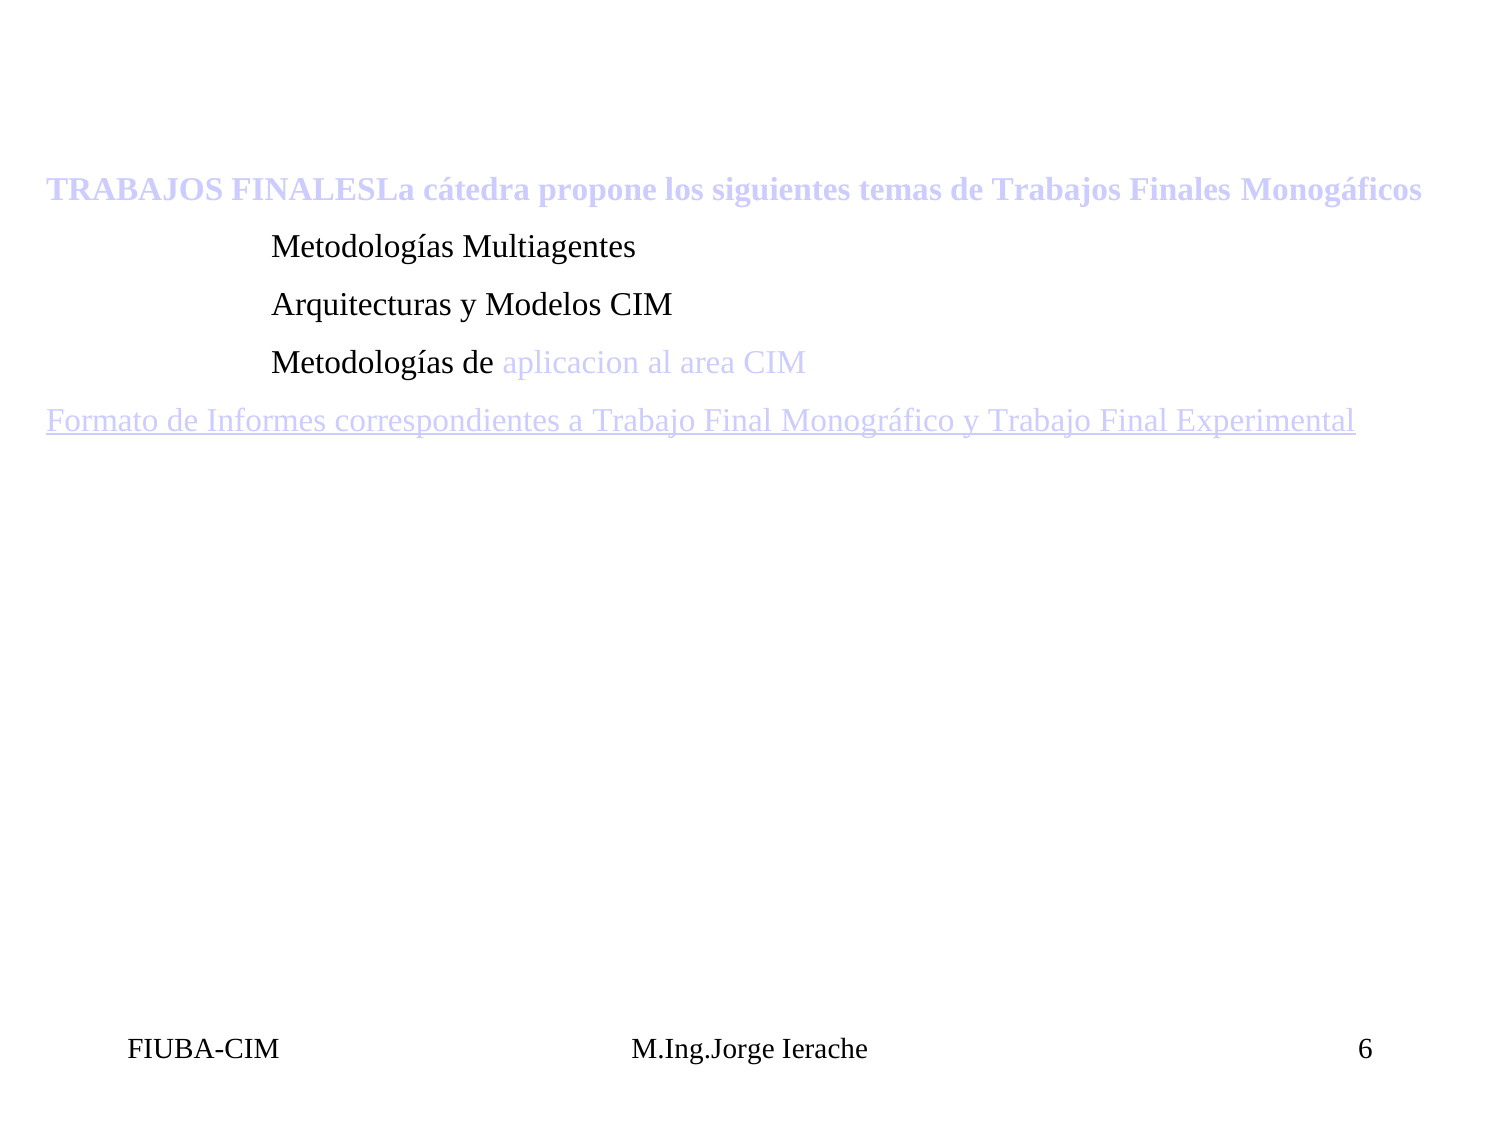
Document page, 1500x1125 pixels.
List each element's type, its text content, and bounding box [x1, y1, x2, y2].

text_box TRABAJOS FINALES La cátedra propone los siguientes temas de Trabajos Finales Monogáficos Metodologías Multiagentes Arquitecturas y Modelos CIM Metodologías de aplicacion al area CIM Formato de Informes correspondientes a Trabajo Final Monográfico y Trabajo Final Experimental [31, 162, 1438, 504]
